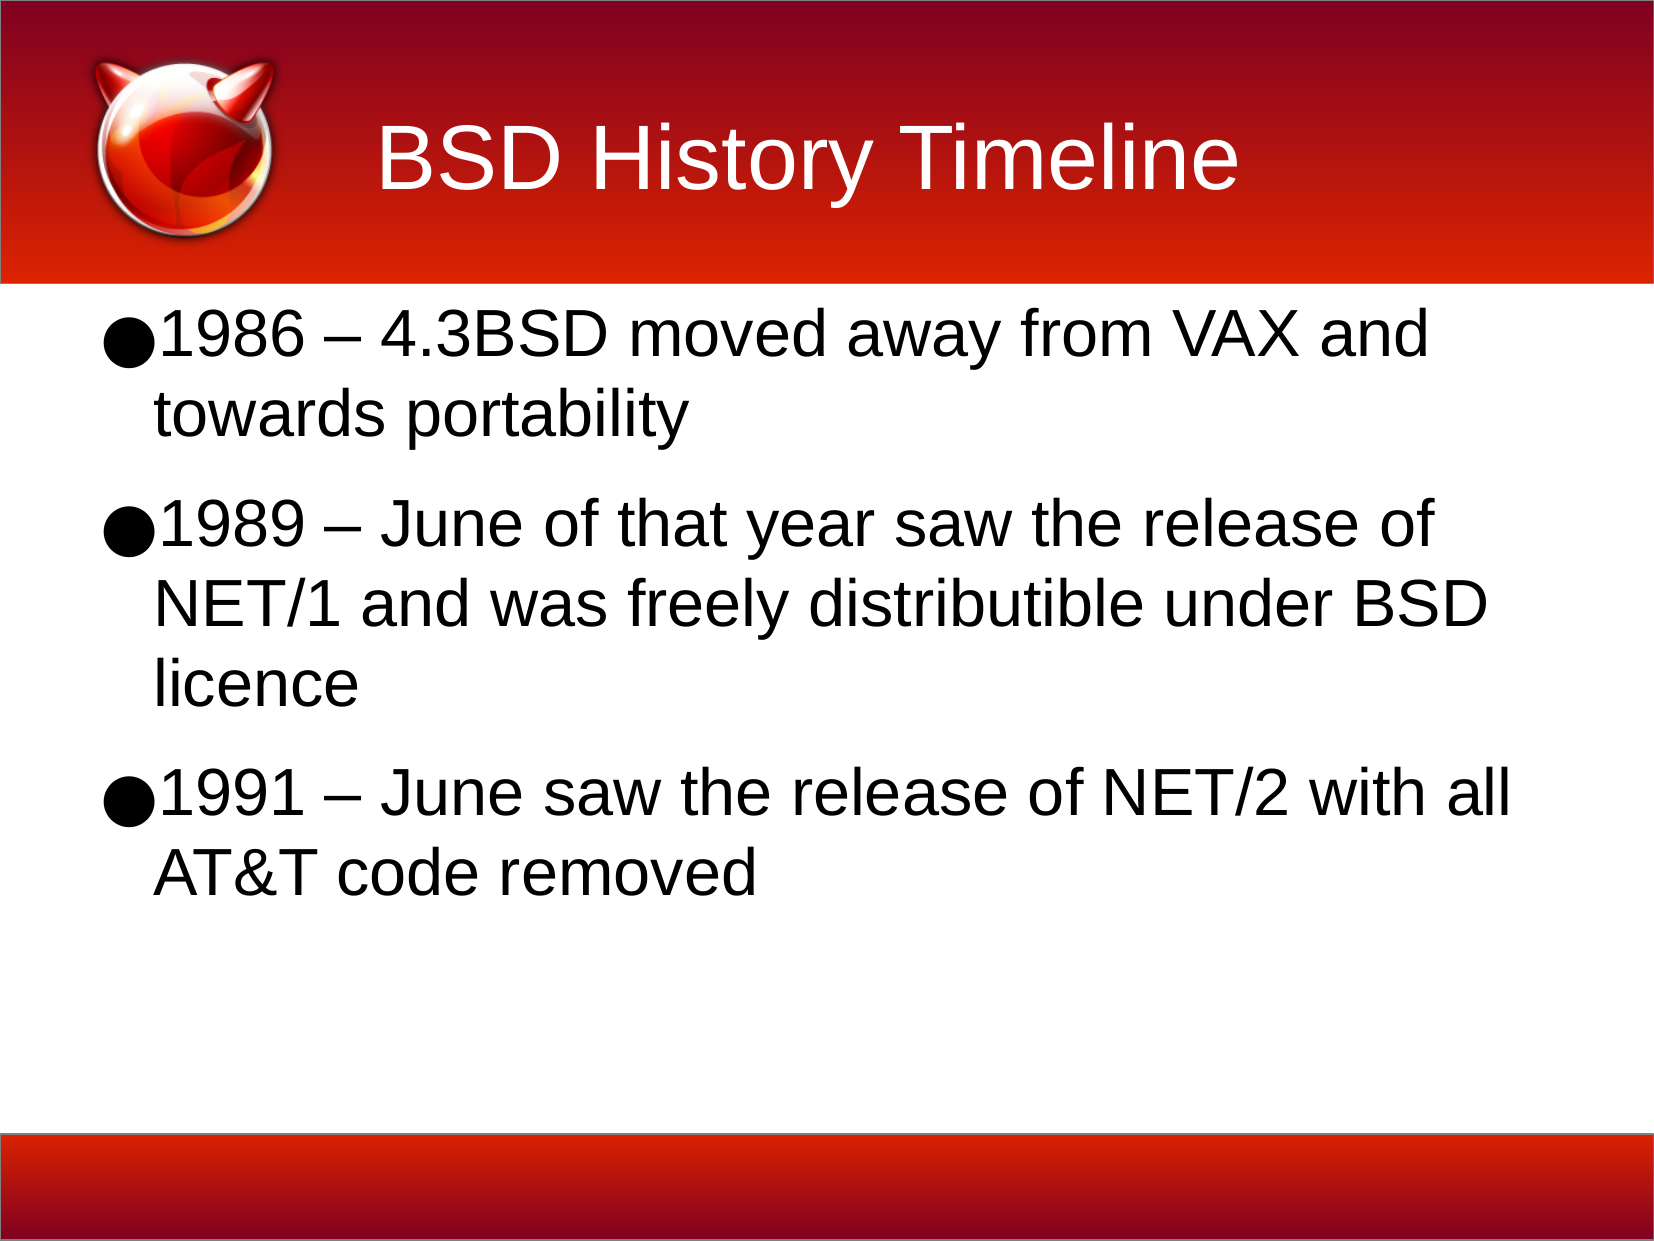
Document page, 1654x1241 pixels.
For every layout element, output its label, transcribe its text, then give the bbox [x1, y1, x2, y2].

text_box BSD History Timeline [82, 49, 1536, 257]
text_box 1986 – 4.3BSD moved away from VAX and towards portability 1989 – June of that year saw the release of NET/1 and was freely distributible under BSD licence 1991 – June saw the release of NET/2 with all AT&T code removed [82, 290, 1538, 1010]
